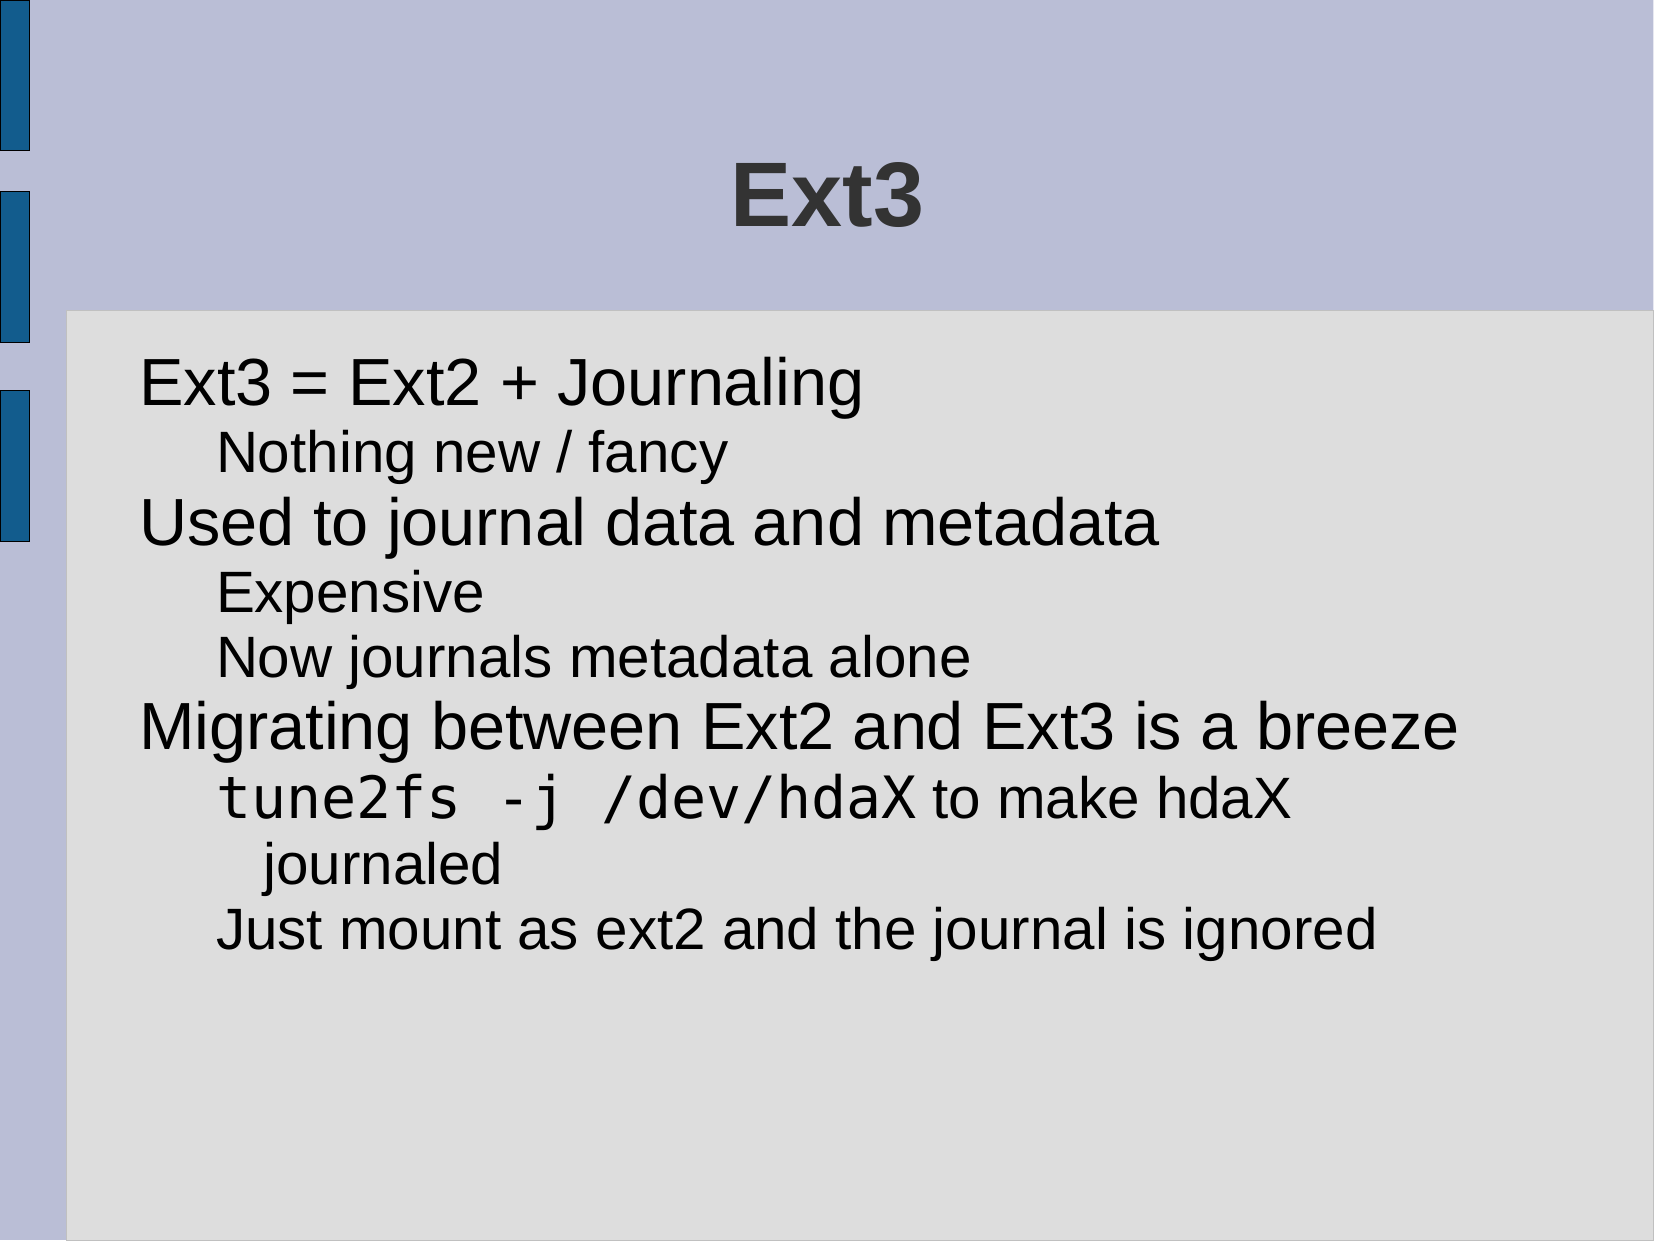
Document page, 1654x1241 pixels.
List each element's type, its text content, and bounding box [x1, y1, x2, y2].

title Ext3 [121, 91, 1534, 299]
list Ext3 = Ext2 + Journaling Nothing new / fancy Used to journal data and metadata Expensive Now journals metadata alone Migrating between Ext2 and Ext3 is a breeze tune2fs -j /dev/hdaX to make hdaX journaled Just mount as ext2 and the journal is ignored [121, 344, 1534, 1132]
